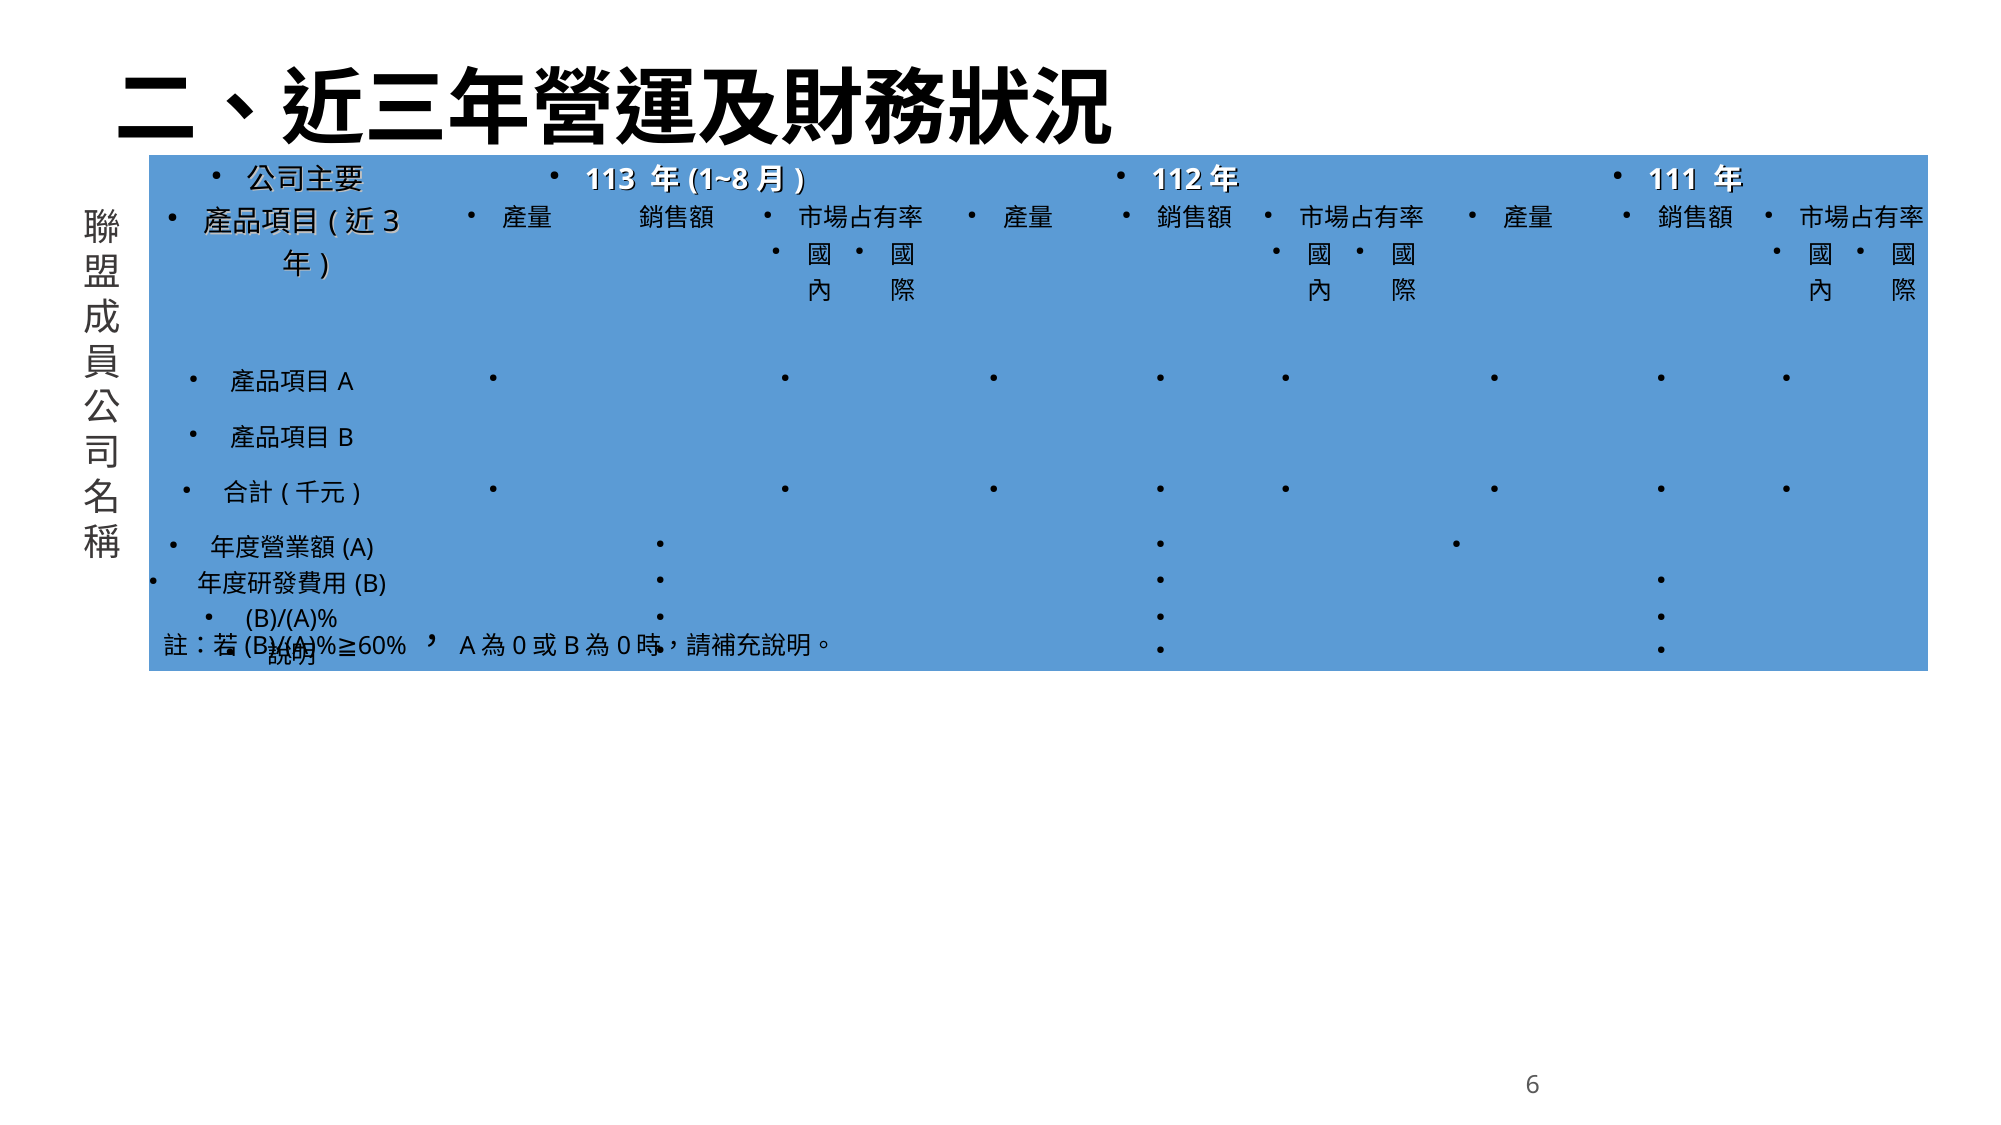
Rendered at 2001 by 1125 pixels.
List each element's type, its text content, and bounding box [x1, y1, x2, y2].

table_cell [593, 417, 760, 472]
table_cell 銷售額 [1594, 198, 1761, 362]
table_cell 國際 [844, 234, 927, 362]
table_cell [1344, 472, 1428, 528]
table_cell 市場占有率 [1761, 198, 1928, 234]
table_cell [1761, 472, 1845, 528]
table_cell [927, 600, 1428, 634]
table_cell [1261, 472, 1344, 528]
table_cell [1845, 472, 1928, 528]
table_cell [1261, 362, 1344, 417]
table_header 113 年(1~8月) [426, 155, 927, 198]
table_cell [1094, 362, 1261, 417]
table_cell 市場占有率 [760, 198, 927, 234]
table_cell [426, 472, 593, 528]
table_cell [760, 362, 844, 417]
table_cell 年度研發費用(B) [149, 564, 426, 600]
text_box 6 [1510, 1061, 1961, 1097]
table_cell [760, 417, 844, 472]
table_cell 銷售額 [593, 198, 760, 362]
table_cell [760, 472, 844, 528]
table_cell 年度營業額(A) [149, 528, 426, 564]
table_cell 銷售額 [1094, 198, 1261, 362]
table_cell [844, 472, 927, 528]
table_cell 產品項目B [149, 417, 426, 472]
table_cell [426, 600, 927, 634]
table_cell 產量 [426, 198, 593, 362]
table_cell [1594, 362, 1761, 417]
table_cell [927, 472, 1094, 528]
table_cell [1094, 472, 1261, 528]
table_cell [927, 528, 1428, 564]
table_cell 國內 [1261, 234, 1344, 362]
table_cell [1594, 417, 1761, 472]
table_cell [1094, 417, 1261, 472]
table_header 111 年 [1428, 155, 1928, 198]
table_cell [1428, 600, 1928, 634]
table_cell 產量 [1428, 198, 1594, 362]
table_cell [593, 362, 760, 417]
table_cell [426, 417, 593, 472]
table_cell [927, 417, 1094, 472]
table_cell 國內 [1761, 234, 1845, 362]
table_cell [1428, 362, 1594, 417]
table_cell [1761, 417, 1845, 472]
table_cell [1261, 417, 1344, 472]
table_cell [1428, 528, 1928, 564]
table_cell 產品項目A [149, 362, 426, 417]
table_header 公司主要 產品項目(近3年) [149, 155, 426, 362]
table_cell (B)/(A)% [149, 600, 426, 610]
table_cell [1594, 472, 1761, 528]
table_cell [844, 362, 927, 417]
table_cell [927, 634, 1428, 671]
text_box 聯盟成員公司名稱 [65, 155, 138, 610]
table_cell 國際 [1845, 234, 1928, 362]
table_cell [1428, 472, 1594, 528]
table_cell [1344, 362, 1428, 417]
table_cell [1761, 362, 1845, 417]
table_cell 國際 [1344, 234, 1428, 362]
table_header 112年 [927, 155, 1428, 198]
table_cell 國內 [760, 234, 844, 362]
table_cell 產量 [927, 198, 1094, 362]
table_cell [1845, 362, 1928, 417]
table_cell [1428, 564, 1928, 600]
title 二、近三年營運及財務狀況 [99, 56, 1900, 166]
table_cell [426, 362, 593, 417]
table_cell 合計(千元) [149, 472, 426, 528]
table_cell 市場占有率 [1261, 198, 1428, 234]
table_cell [426, 634, 927, 671]
table_cell [593, 472, 760, 528]
table_cell [1845, 417, 1928, 472]
table_cell [426, 528, 927, 564]
table_cell [927, 362, 1094, 417]
table_cell [1428, 634, 1928, 671]
text_box 註：若(B)/(A)%≧60%，A為0或B為0時，請補充說明。 [149, 610, 852, 670]
table_cell [1428, 417, 1594, 472]
table_cell [844, 417, 927, 472]
table_cell [927, 564, 1428, 600]
table_cell [426, 564, 927, 600]
table_cell [1344, 417, 1428, 472]
